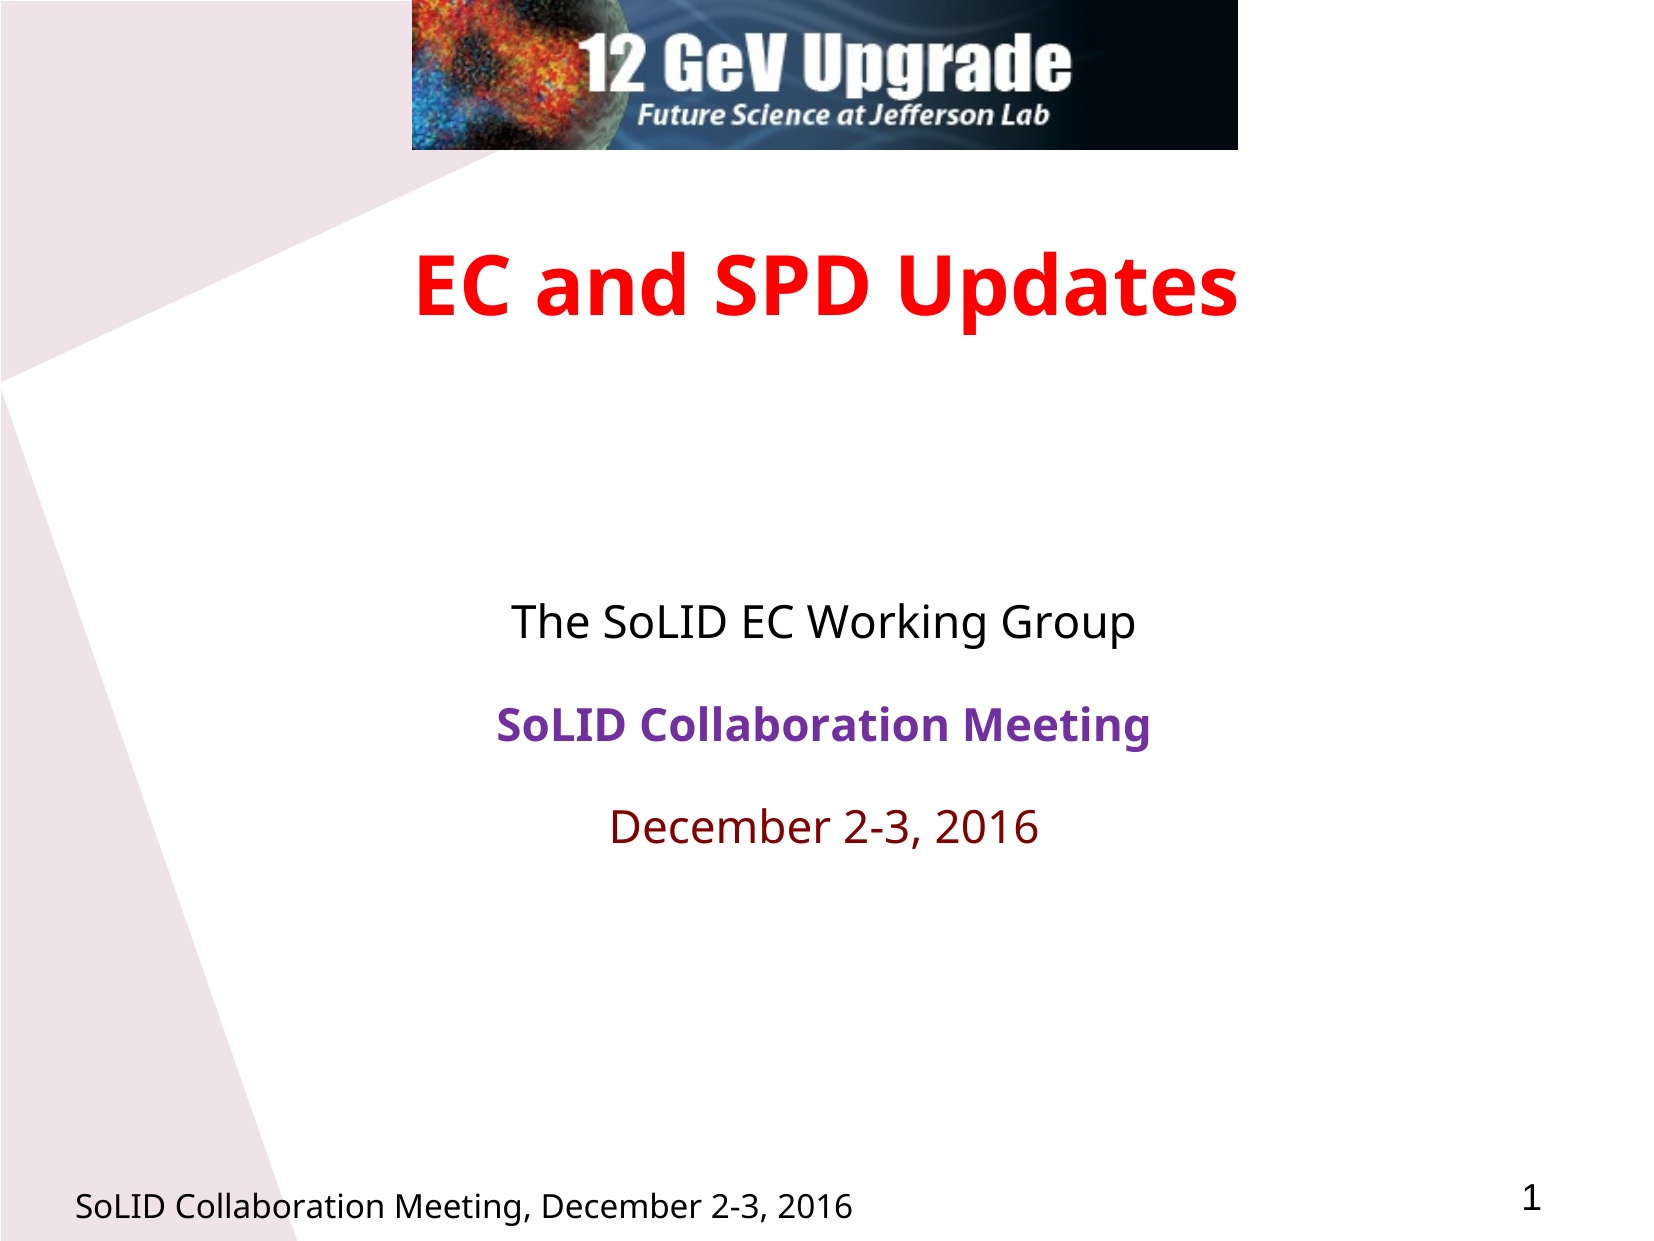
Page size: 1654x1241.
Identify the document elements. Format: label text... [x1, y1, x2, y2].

picture [412, 0, 1238, 151]
subtitle The SoLID EC Working Group SoLID Collaboration Meeting December 2-3, 2016 [82, 375, 1567, 1128]
title EC and SPD Updates [55, 234, 1599, 597]
